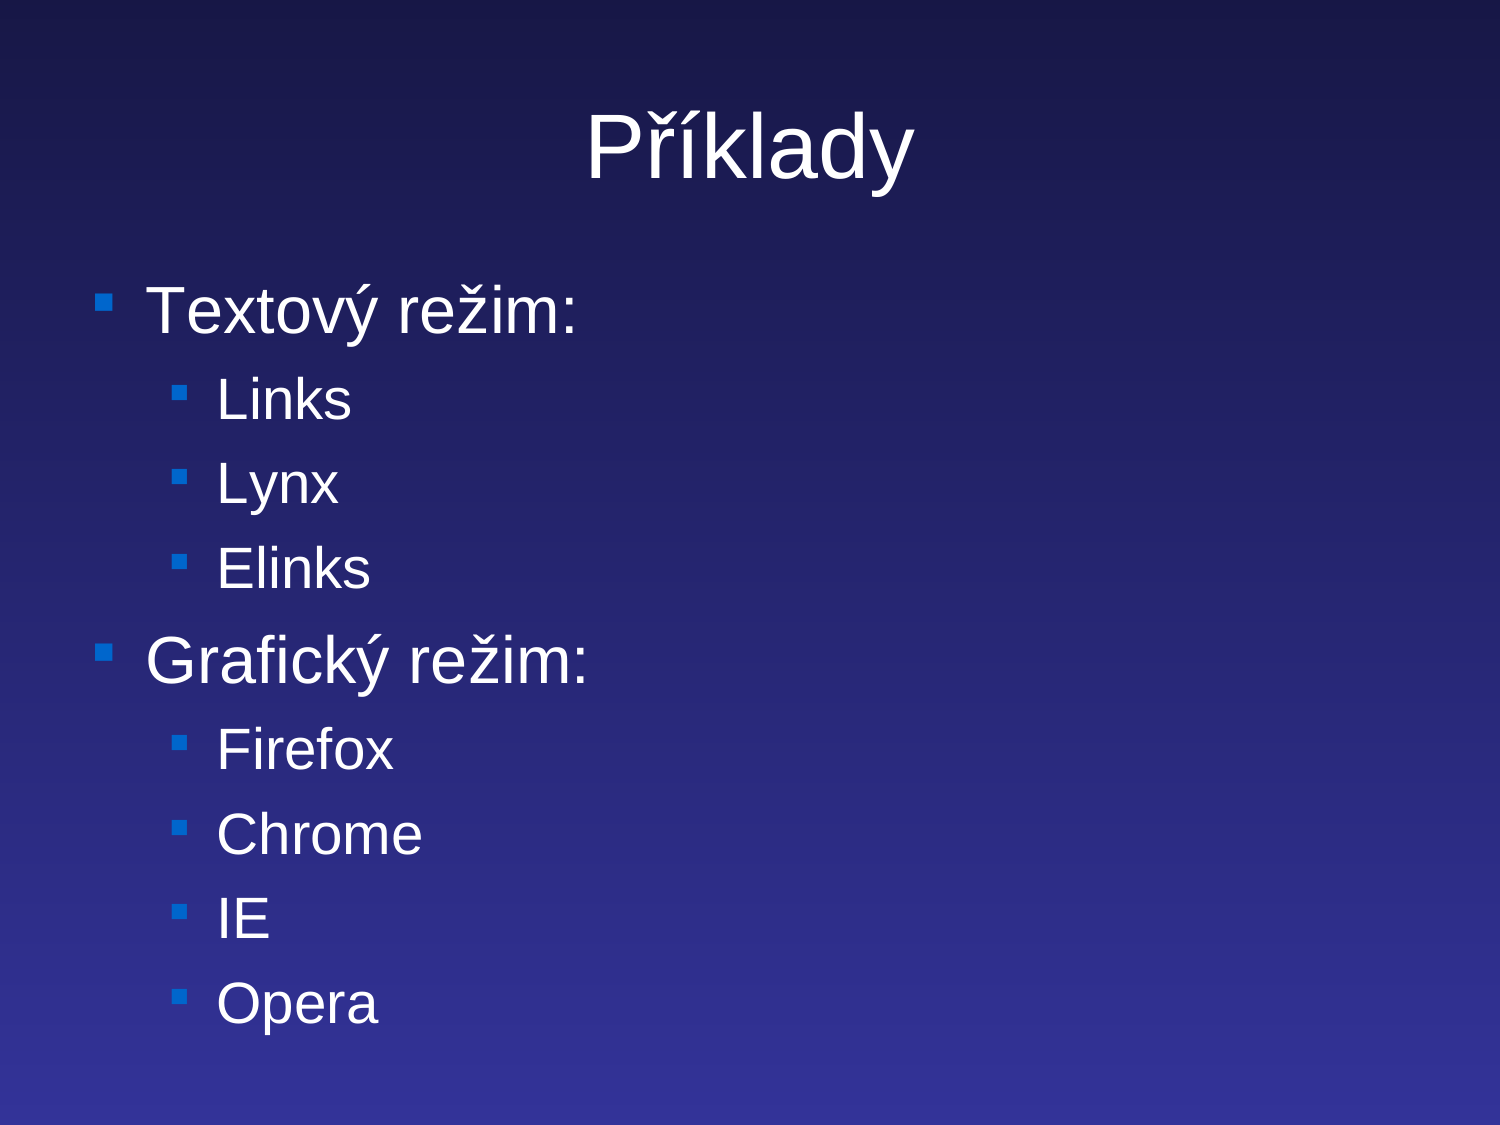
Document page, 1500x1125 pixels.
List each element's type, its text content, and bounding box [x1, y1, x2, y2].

title Příklady [75, 45, 1426, 233]
list Textový režim: Links Lynx Elinks Grafický režim: Firefox Chrome IE Opera [75, 262, 1426, 1035]
